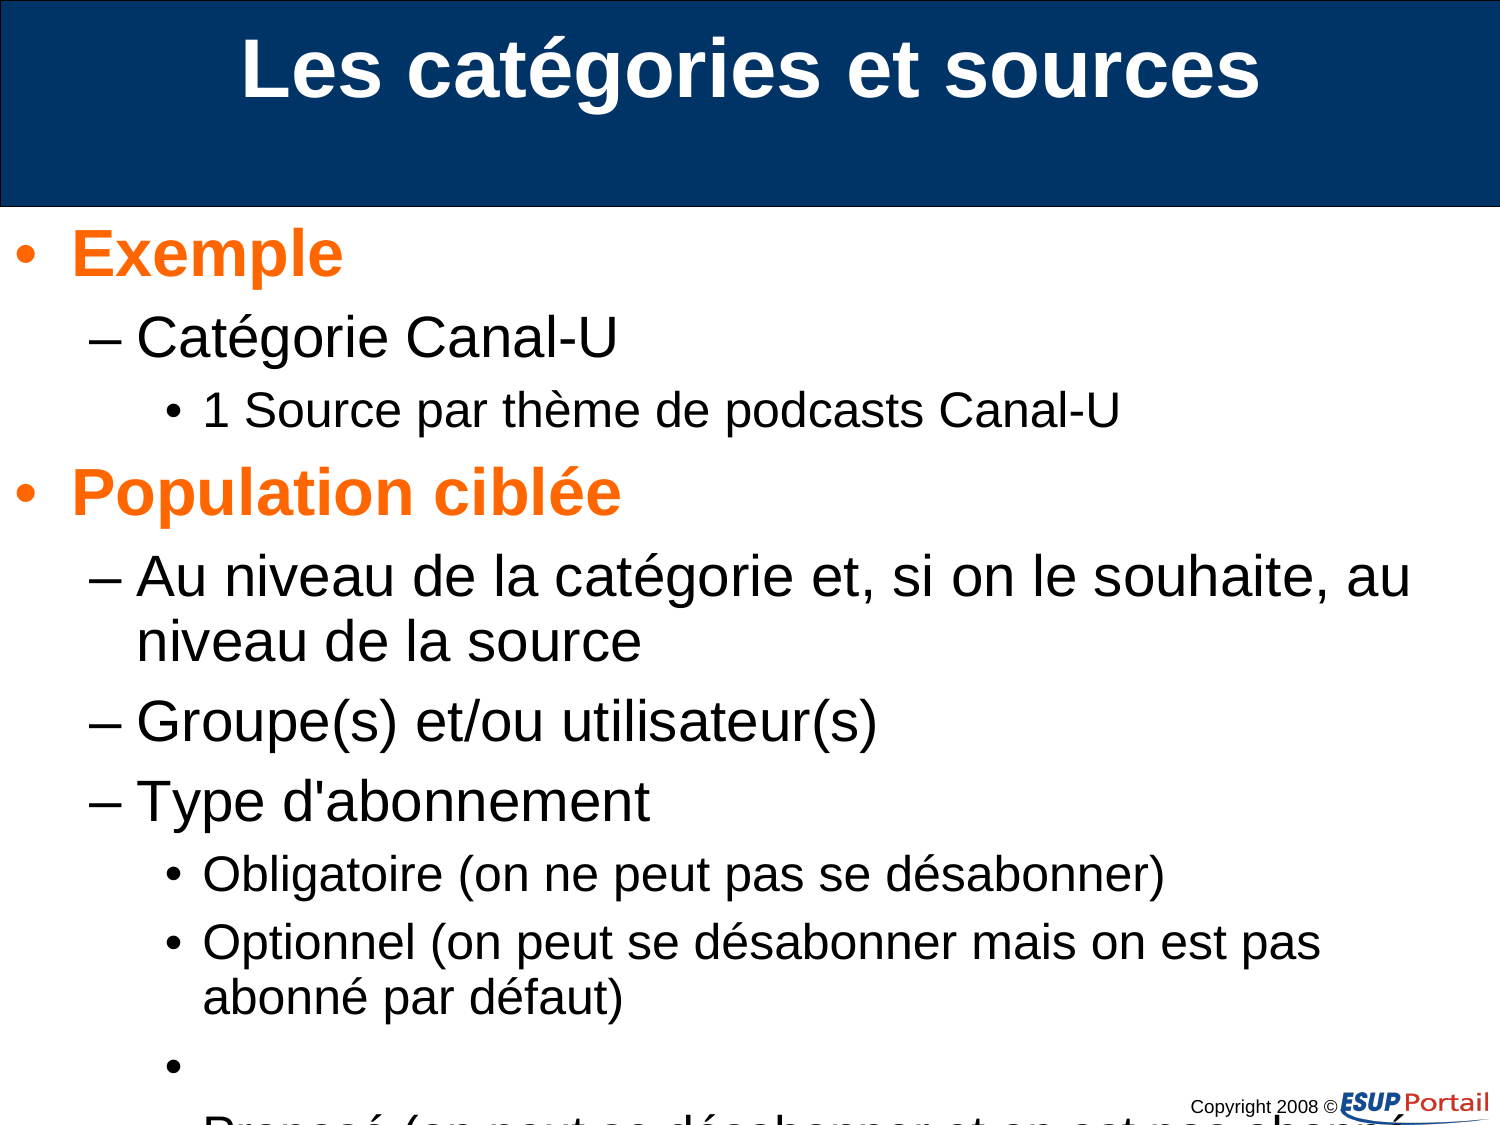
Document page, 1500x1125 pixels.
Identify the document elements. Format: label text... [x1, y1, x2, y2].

picture [1340, 1092, 1489, 1125]
list Exemple Catégorie Canal-U 1 Source par thème de podcasts Canal-U Population ciblée Au niveau de la catégorie et, si on le souhaite, au niveau de la source Groupe(s) et/ou utilisateur(s) Type d'abonnement Obligatoire (on ne peut pas se désabonner) Optionnel (on peut se désabonner mais on est pas abonné par défaut) Proposé (on peut se désabonner et on est pas abonné par défaut) [0, 208, 1500, 1063]
title Les catégories et sources [76, 0, 1427, 138]
